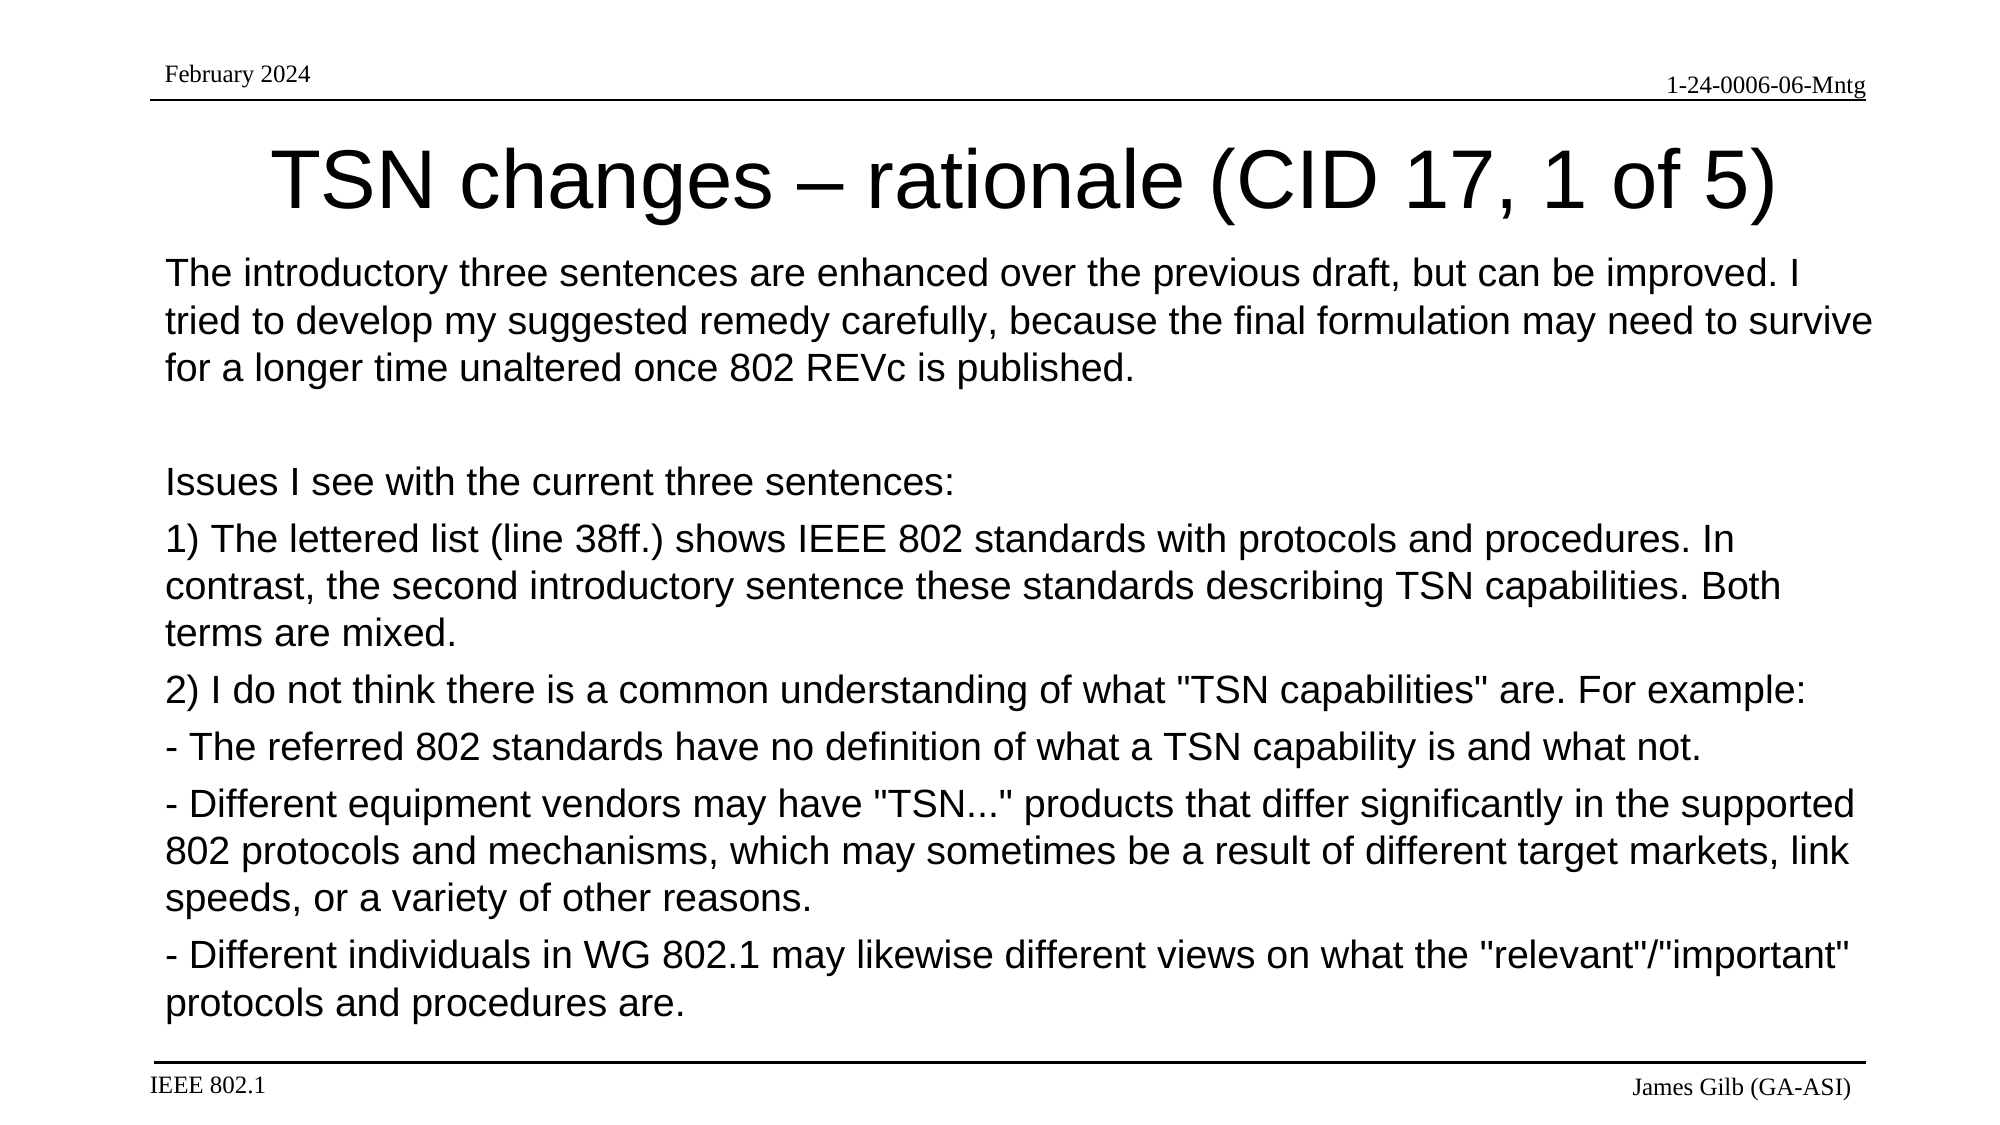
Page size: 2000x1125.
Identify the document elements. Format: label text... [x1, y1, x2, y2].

title TSN changes – rationale (CID 17, 1 of 5) [150, 112, 1900, 238]
list The introductory three sentences are enhanced over the previous draft, but can be improved. I tried to develop my suggested remedy carefully, because the final formulation may need to survive for a longer time unaltered once 802 REVc is published. Issues I see with the current three sentences: 1) The lettered list (line 38ff.) shows IEEE 802 standards with protocols and procedures. In contrast, the second introductory sentence these standards describing TSN capabilities. Both terms are mixed. 2) I do not think there is a common understanding of what "TSN capabilities" are. For example: - The referred 802 standards have no definition of what a TSN capability is and what not. - Different equipment vendors may have "TSN..." products that differ significantly in the supported 802 protocols and mechanisms, which may sometimes be a result of different target markets, link speeds, or a variety of other reasons. - Different individuals in WG 802.1 may likewise different views on what the "relevant"/"important" protocols and procedures are. [149, 239, 1900, 1051]
